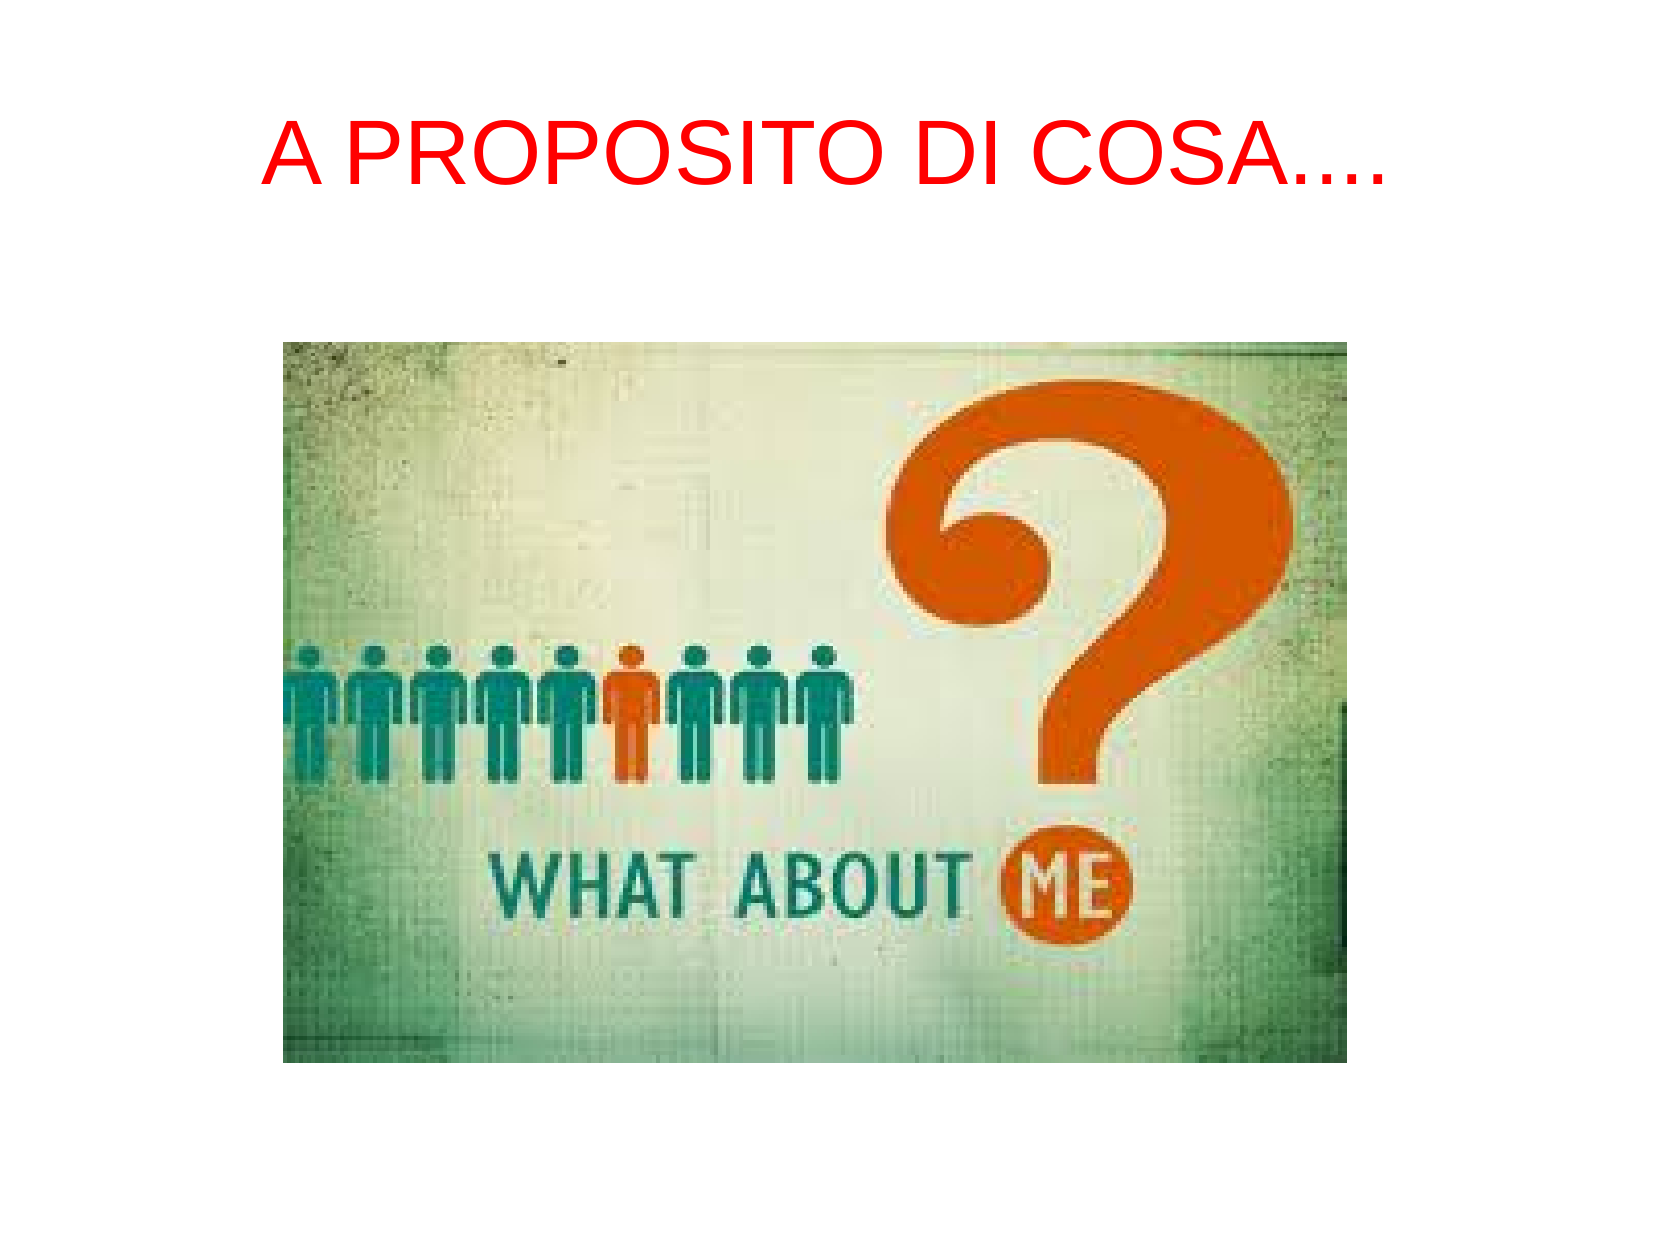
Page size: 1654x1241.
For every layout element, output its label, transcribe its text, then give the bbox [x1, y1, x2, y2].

title A PROPOSITO DI COSA.... [82, 49, 1571, 257]
picture [283, 342, 1347, 1063]
